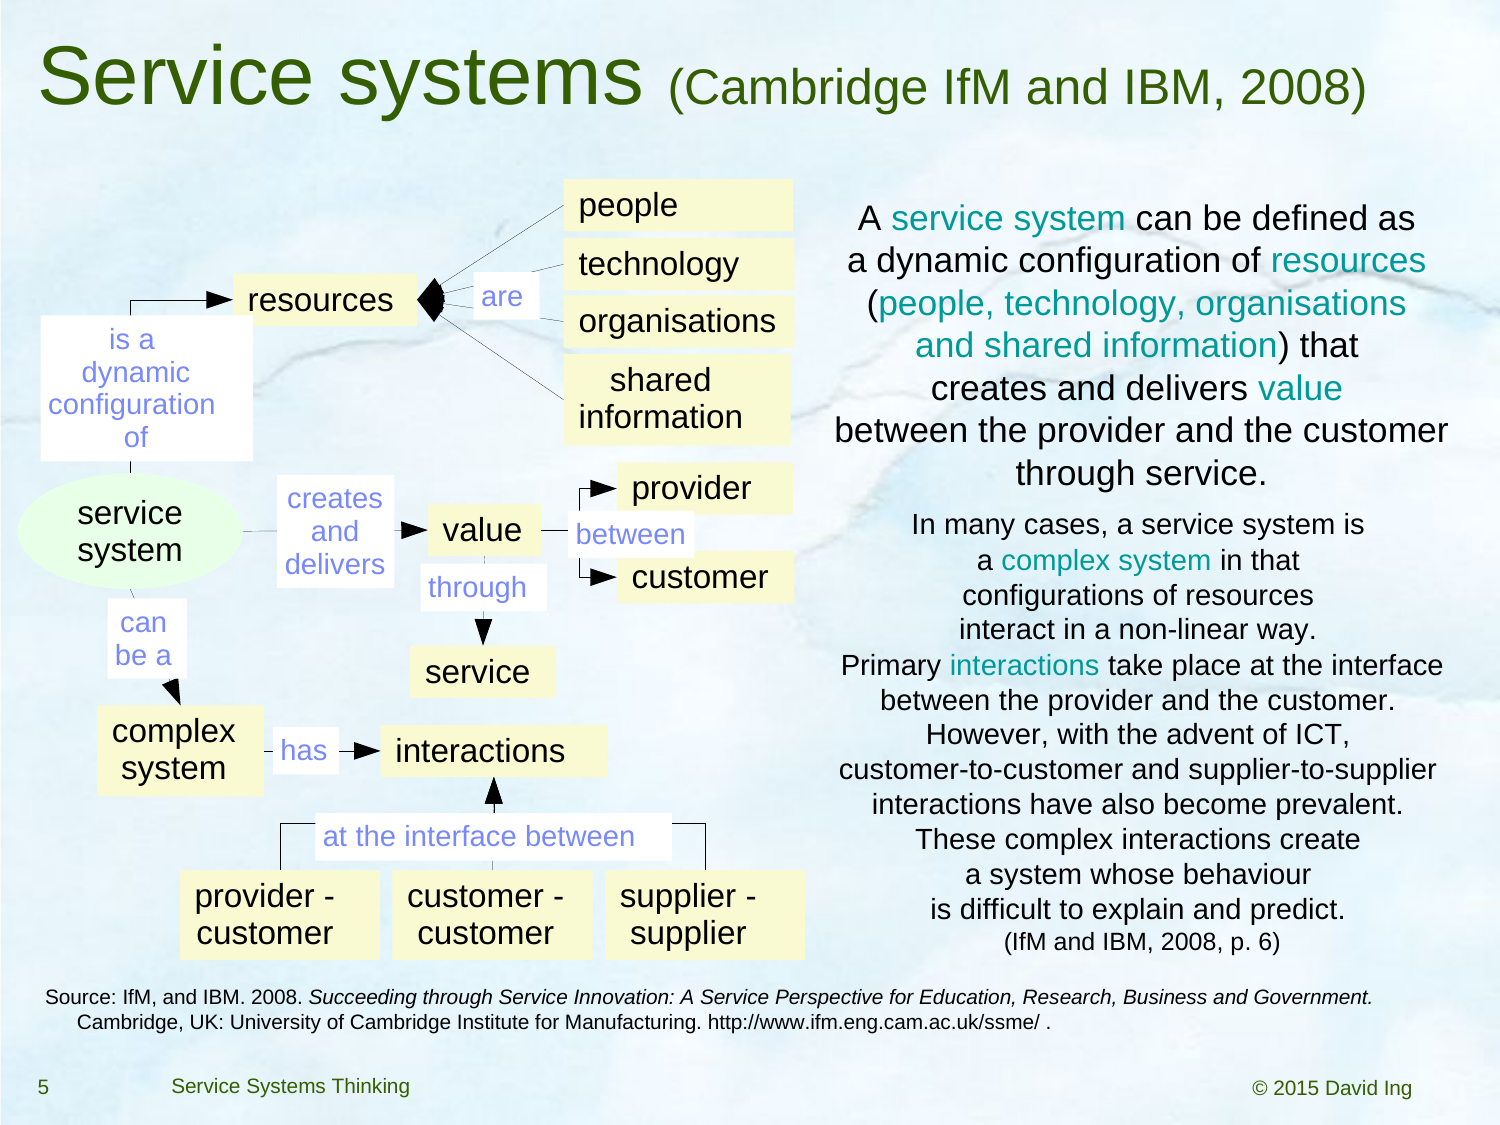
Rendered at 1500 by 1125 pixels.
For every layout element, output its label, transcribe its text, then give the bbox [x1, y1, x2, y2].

title Service systems (Cambridge IfM and IBM, 2008) [37, 37, 1463, 152]
text_box people [563, 178, 793, 232]
text_box Source: IfM, and IBM. 2008. Succeeding through Service Innovation: A Service Perspective for Education, Research, Business and Government. Cambridge, UK: University of Cambridge Institute for Manufacturing. http://www.ifm.eng.cam.ac.uk/ssme/ . - [30, 976, 1427, 1052]
text_box provider [616, 462, 793, 515]
text_box between [568, 510, 695, 559]
text_box shared information [563, 354, 791, 446]
text_box provider - customer [179, 870, 380, 960]
text_box value [427, 503, 542, 557]
text_box interactions [380, 724, 608, 778]
text_box creates and delivers [277, 474, 395, 589]
text_box organisations [563, 295, 795, 348]
text_box technology [563, 238, 795, 291]
text_box complex system [97, 705, 265, 797]
text_box customer - customer [392, 870, 593, 960]
text_box is a dynamic configuration of [40, 315, 253, 462]
text_box customer [616, 550, 795, 604]
text_box supplier - supplier [605, 870, 806, 960]
text_box has [272, 726, 339, 775]
text_box through [420, 563, 547, 612]
text_box are [473, 272, 540, 320]
text_box service [410, 645, 556, 698]
text_box resources [232, 273, 418, 326]
picture [0, 0, 1500, 1125]
text_box at the interface between [315, 813, 672, 861]
text_box A service system can be defined as a dynamic configuration of resources (people, technology, organisations and shared information) that creates and delivers value between the provider and the customer through service. [819, 187, 1480, 519]
text_box can be a [107, 598, 187, 679]
text_box service system [17, 473, 243, 590]
text_box In many cases, a service system is a complex system in that configurations of resources interact in a non-linear way. Primary interactions take place at the interface between the provider and the customer. However, with the advent of ICT, customer-to-customer and supplier-to-supplier interactions have also become prevalent. These complex interactions create a system whose behaviour is difficult to explain and predict. (IfM and IBM, 2008, p. 6) [824, 498, 1483, 978]
